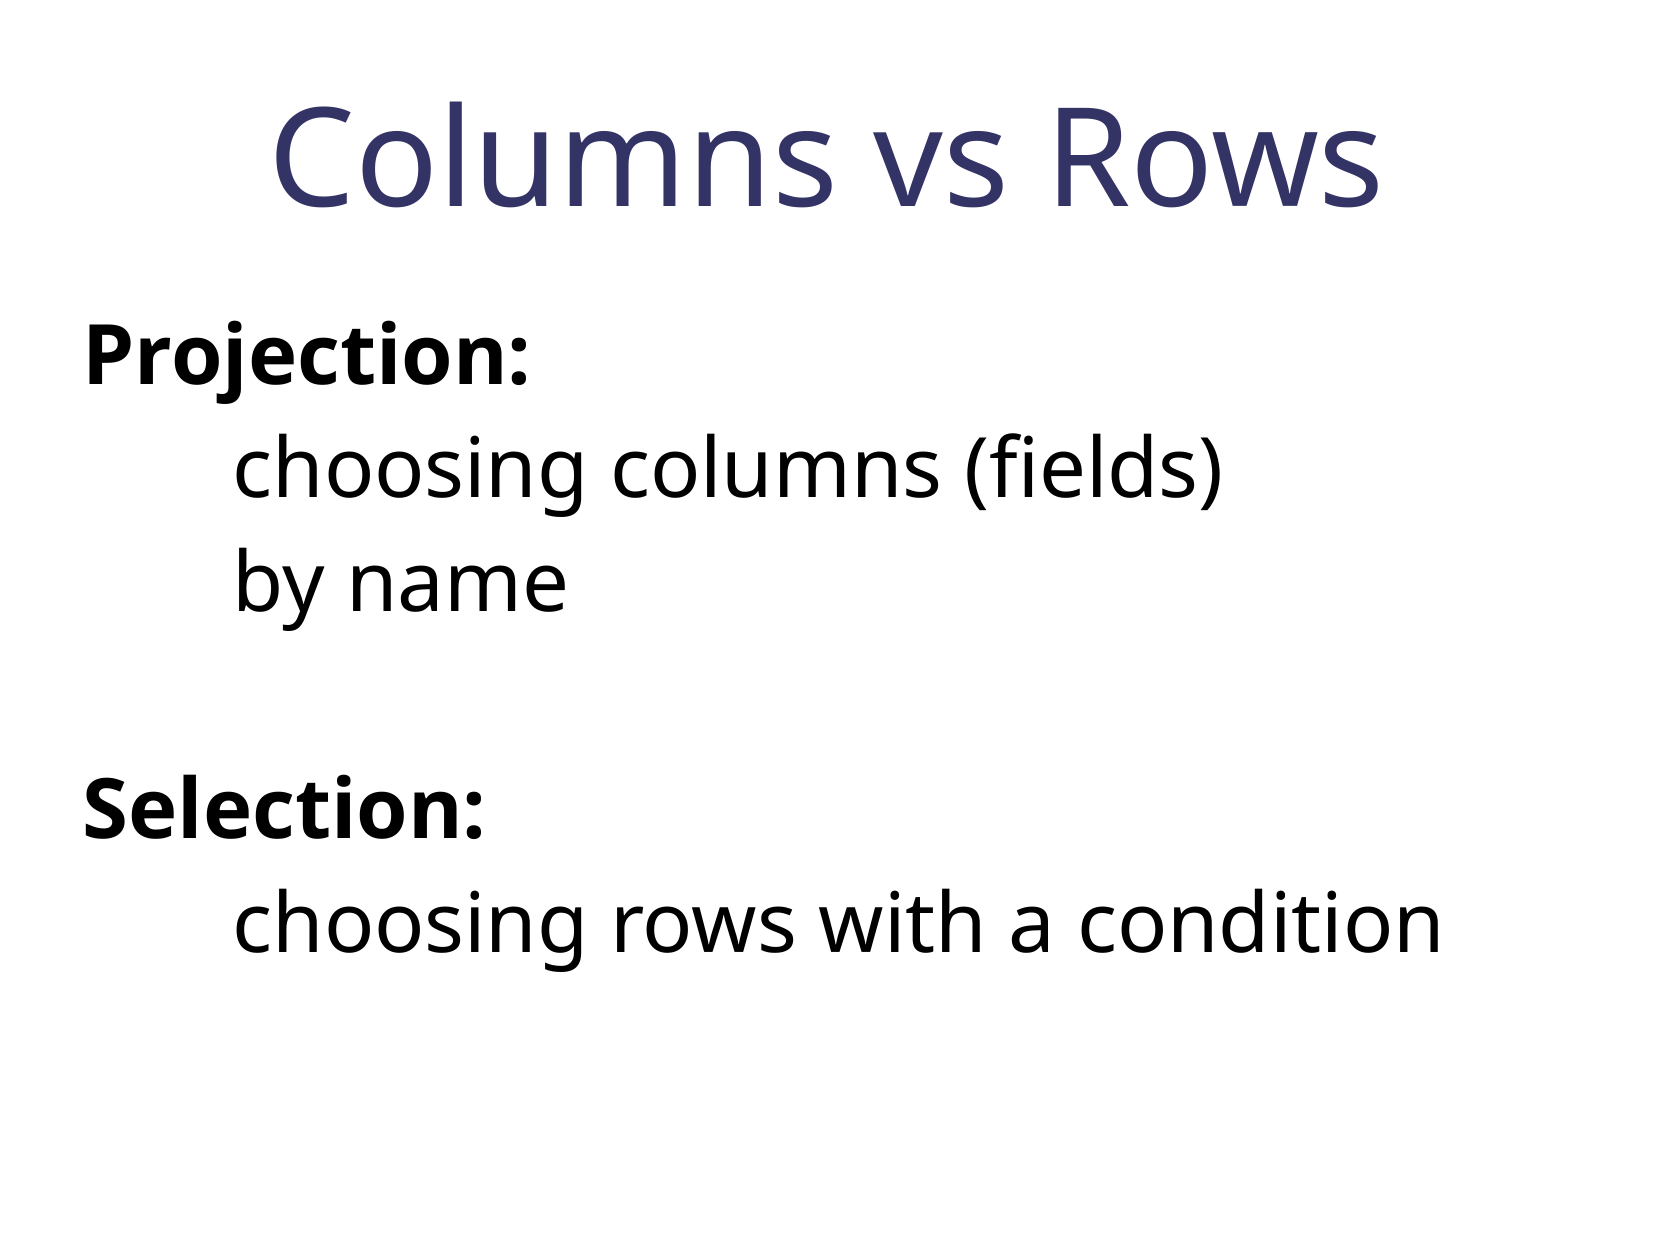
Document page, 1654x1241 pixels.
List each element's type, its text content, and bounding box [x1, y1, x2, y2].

subtitle Projection: choosing columns (fields) by name Selection: choosing rows with a condition [82, 297, 1571, 975]
title Columns vs Rows [82, 56, 1571, 250]
